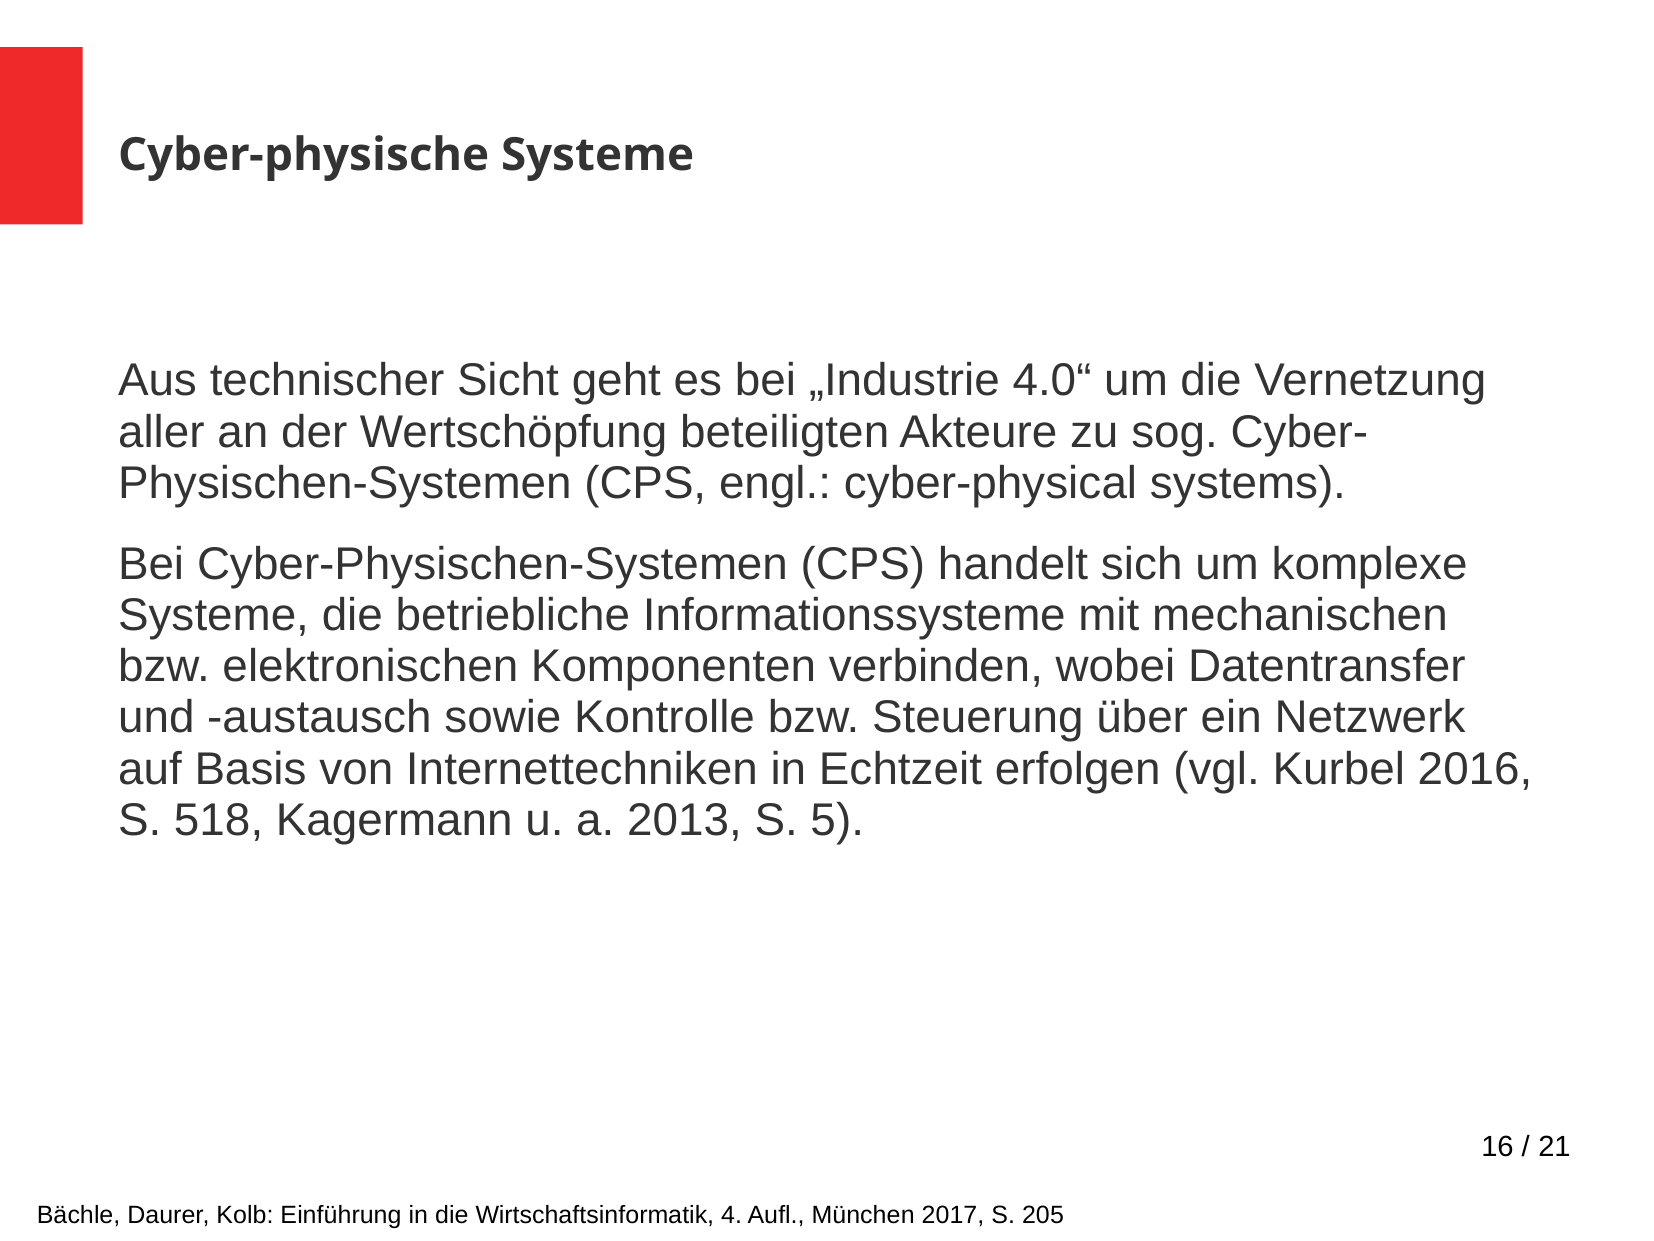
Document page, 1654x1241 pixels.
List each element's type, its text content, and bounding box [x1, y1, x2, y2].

list Aus technischer Sicht geht es bei „Industrie 4.0“ um die Vernetzung aller an der Wertschöpfung beteiligten Akteure zu sog. Cyber-Physischen-Systemen (CPS, engl.: cyber-physical systems). Bei Cyber-Physischen-Systemen (CPS) handelt sich um komplexe Systeme, die betriebliche Informationssysteme mit mechanischen bzw. elektronischen Komponenten verbinden, wobei Datentransfer und -austausch sowie Kontrolle bzw. Steuerung über ein Netzwerk auf Basis von Internettechniken in Echtzeit erfolgen (vgl. Kurbel 2016, S. 518, Kagermann u. a. 2013, S. 5). [118, 354, 1536, 1074]
title Cyber-physische Systeme [118, 49, 1571, 257]
text_box Bächle, Daurer, Kolb: Einführung in die Wirtschaftsinformatik, 4. Aufl., München 2017, S. 205 [22, 1193, 1084, 1237]
